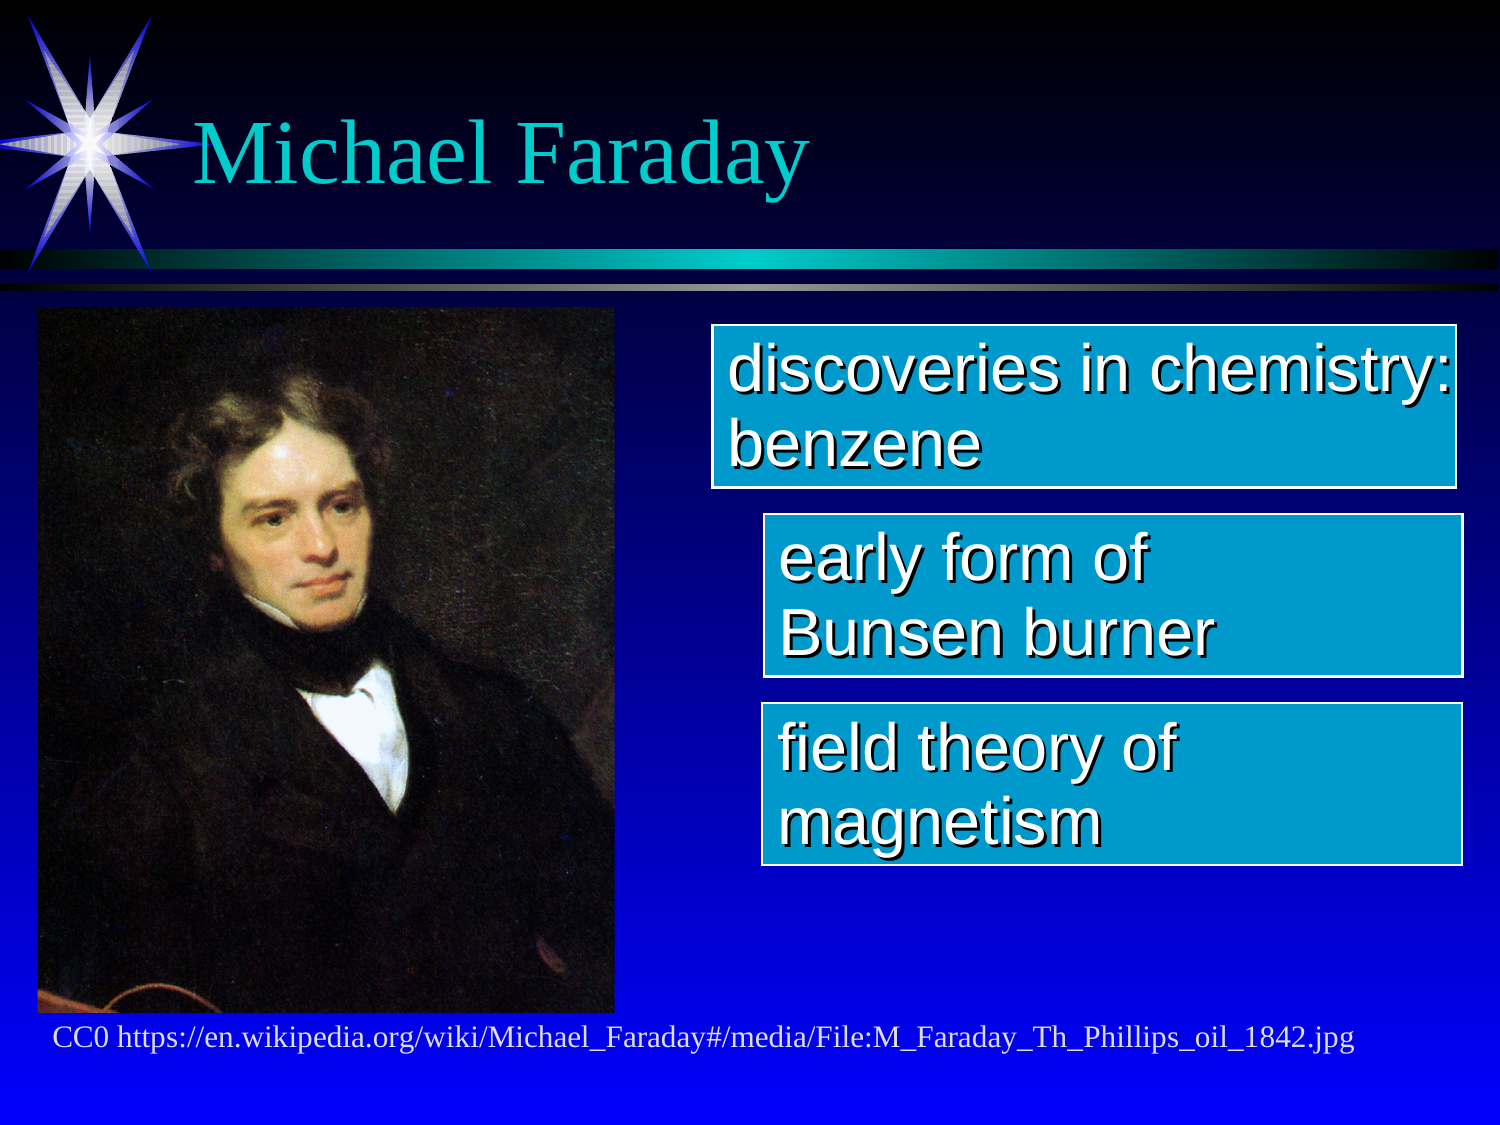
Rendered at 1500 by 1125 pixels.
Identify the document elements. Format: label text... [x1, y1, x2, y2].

picture [37, 307, 615, 1012]
text_box CC0 https://en.wikipedia.org/wiki/Michael_Faraday#/media/File:M_Faraday_Th_Phillips_oil_1842.jpg [37, 1012, 1388, 1062]
text_box discoveries in chemistry: benzene [712, 324, 1456, 488]
title Michael Faraday [177, 23, 1453, 211]
text_box field theory of magnetism [762, 702, 1463, 866]
text_box early form of Bunsen burner [763, 513, 1463, 677]
